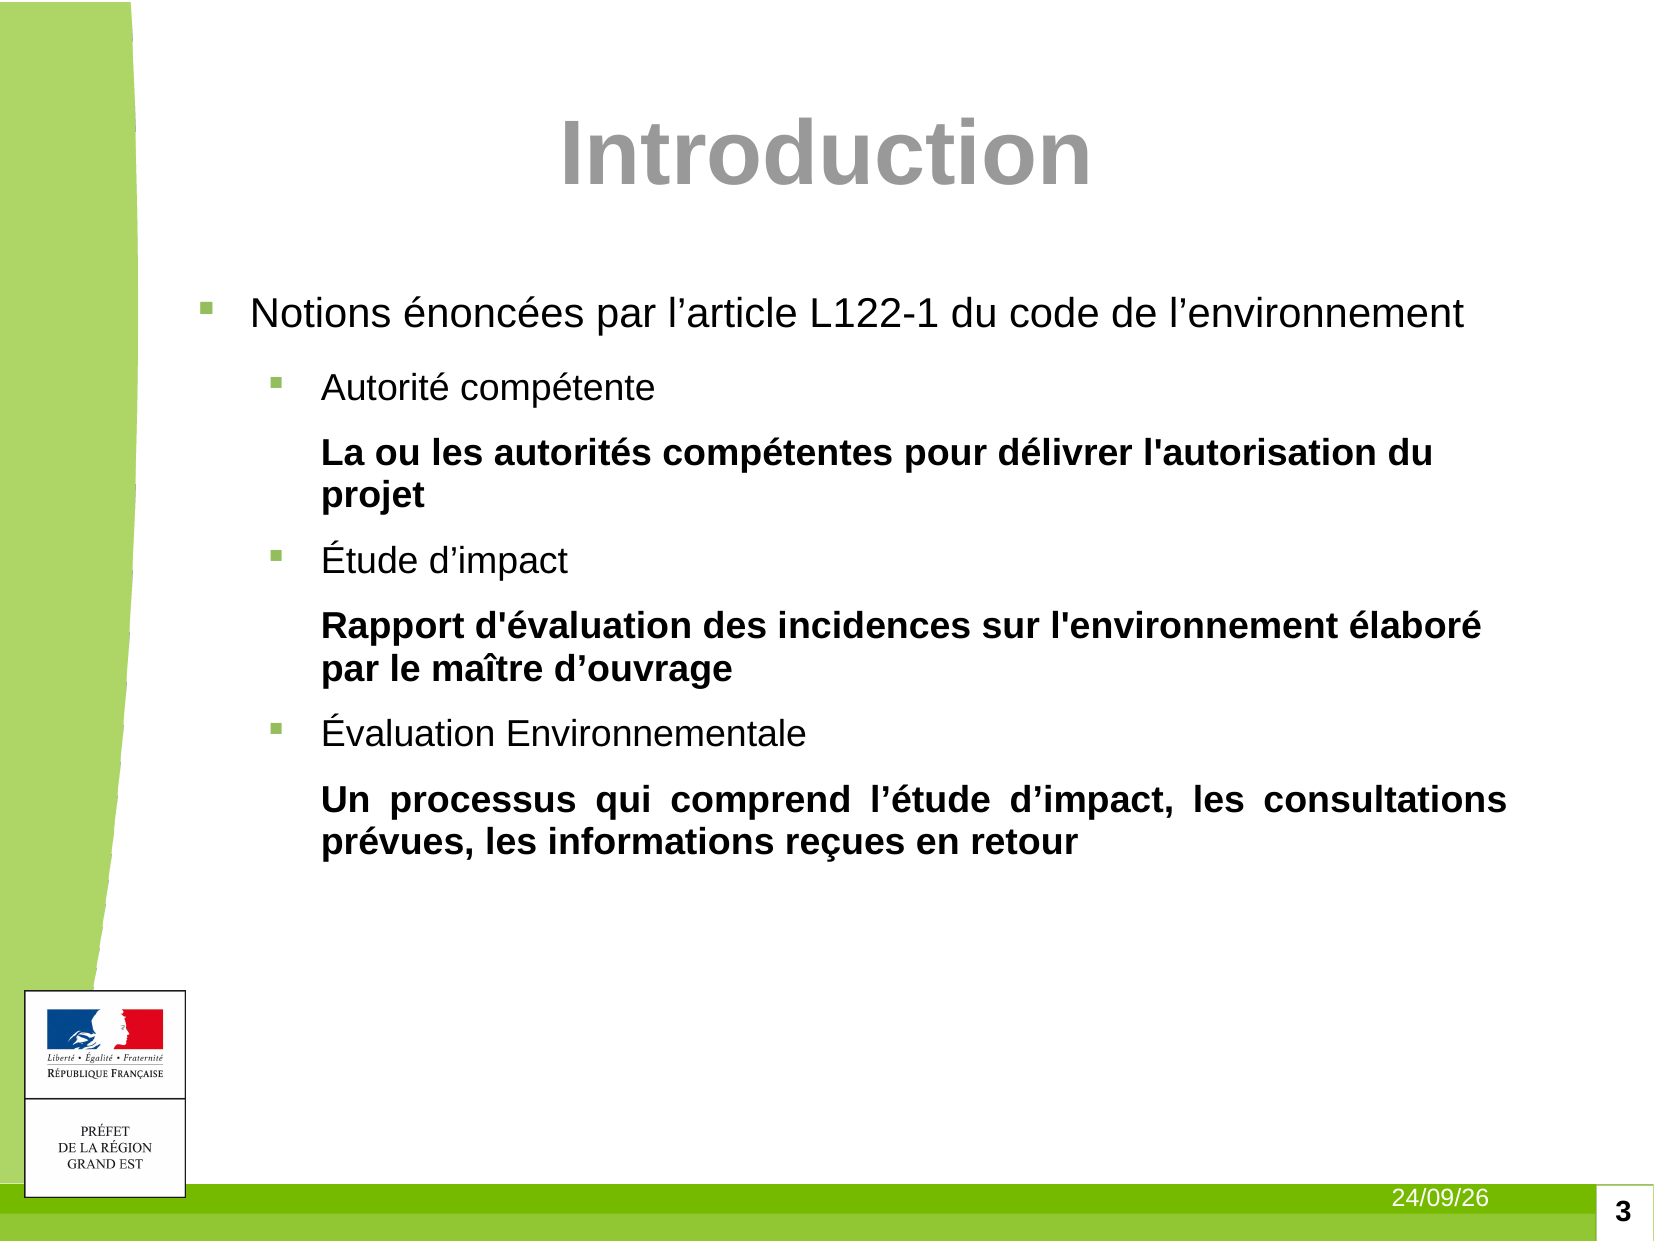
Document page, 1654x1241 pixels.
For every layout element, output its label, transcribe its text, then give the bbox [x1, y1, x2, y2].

list Notions énoncées par l’article L122-1 du code de l’environnement Autorité compétente La ou les autorités compétentes pour délivrer l'autorisation du projet Étude d’impact Rapport d'évaluation des incidences sur l'environnement élaboré par le maître d’ouvrage Évaluation Environnementale Un processus qui comprend l’étude d’impact, les consultations prévues, les informations reçues en retour [179, 290, 1509, 1010]
picture [0, 2, 1654, 1241]
title Introduction [82, 49, 1571, 257]
